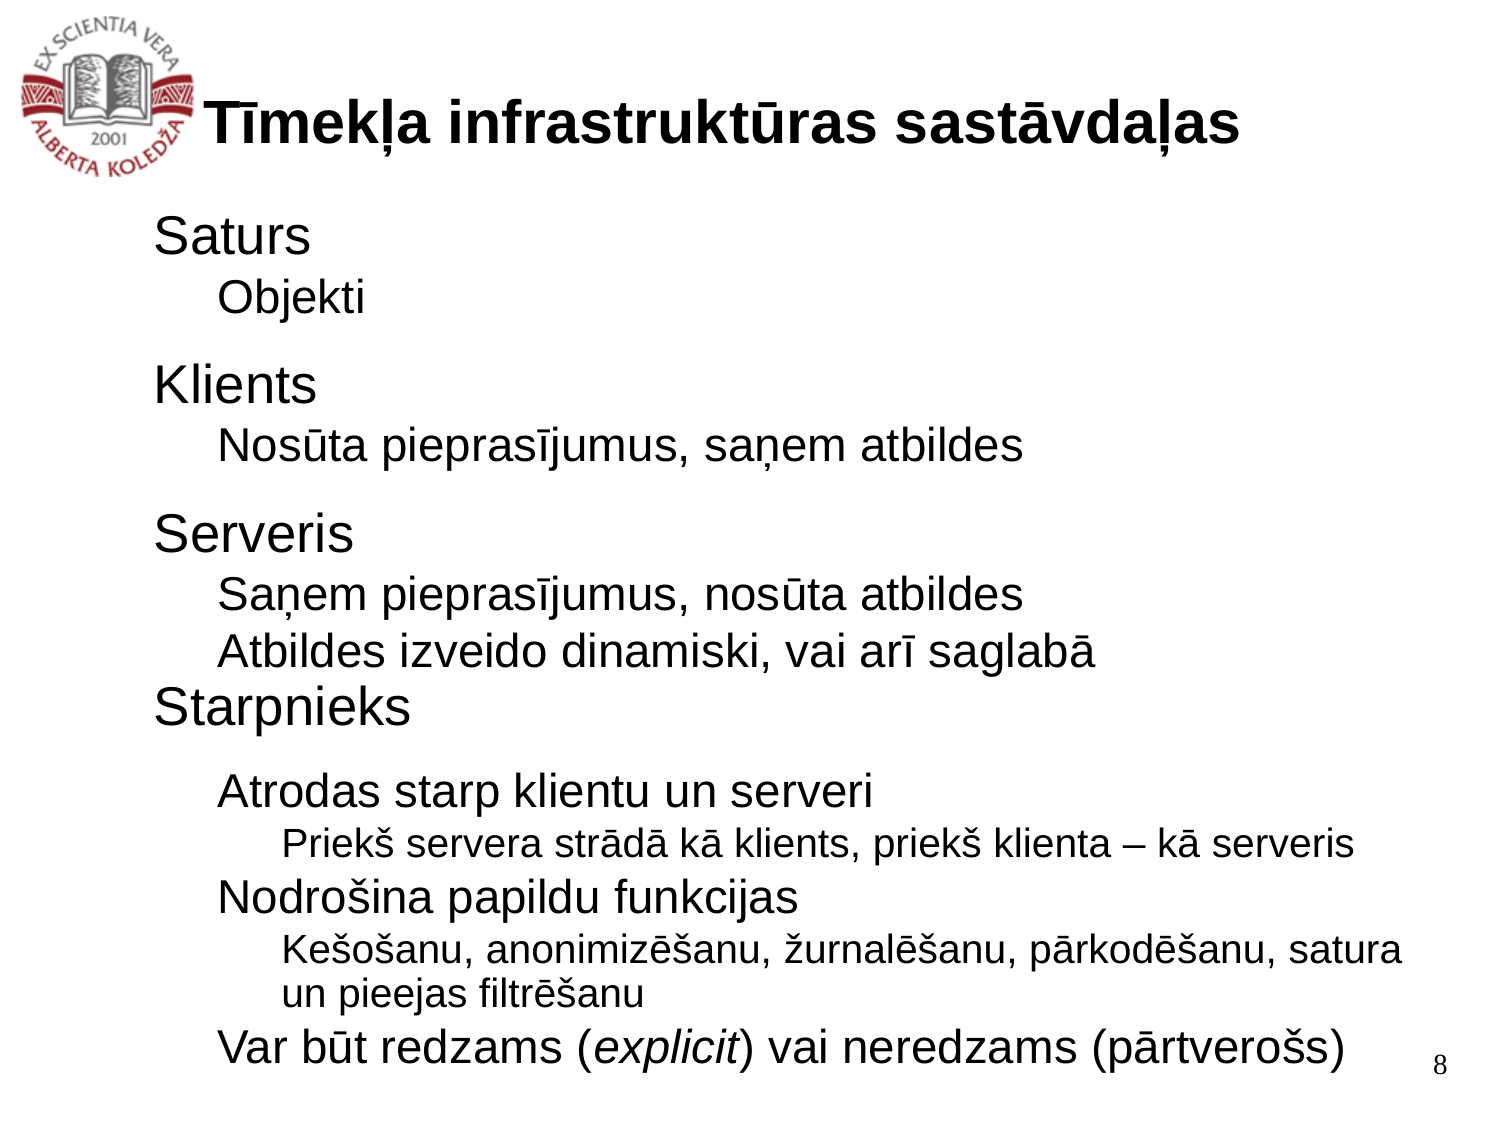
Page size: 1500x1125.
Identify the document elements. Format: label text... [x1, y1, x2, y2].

picture [21, 16, 194, 177]
title Tīmekļa infrastruktūras sastāvdaļas [50, 62, 1374, 175]
list Saturs Objekti Klients Nosūta pieprasījumus, saņem atbildes Serveris Saņem pieprasījumus, nosūta atbildes Atbildes izveido dinamiski, vai arī saglabā Starpnieks Atrodas starp klientu un serveri Priekš servera strādā kā klients, priekš klienta – kā serveris Nodrošina papildu funkcijas Kešošanu, anonimizēšanu, žurnalēšanu, pārkodēšanu, satura un pieejas filtrēšanu Var būt redzams (explicit) vai neredzams (pārtverošs) [74, 200, 1463, 1101]
